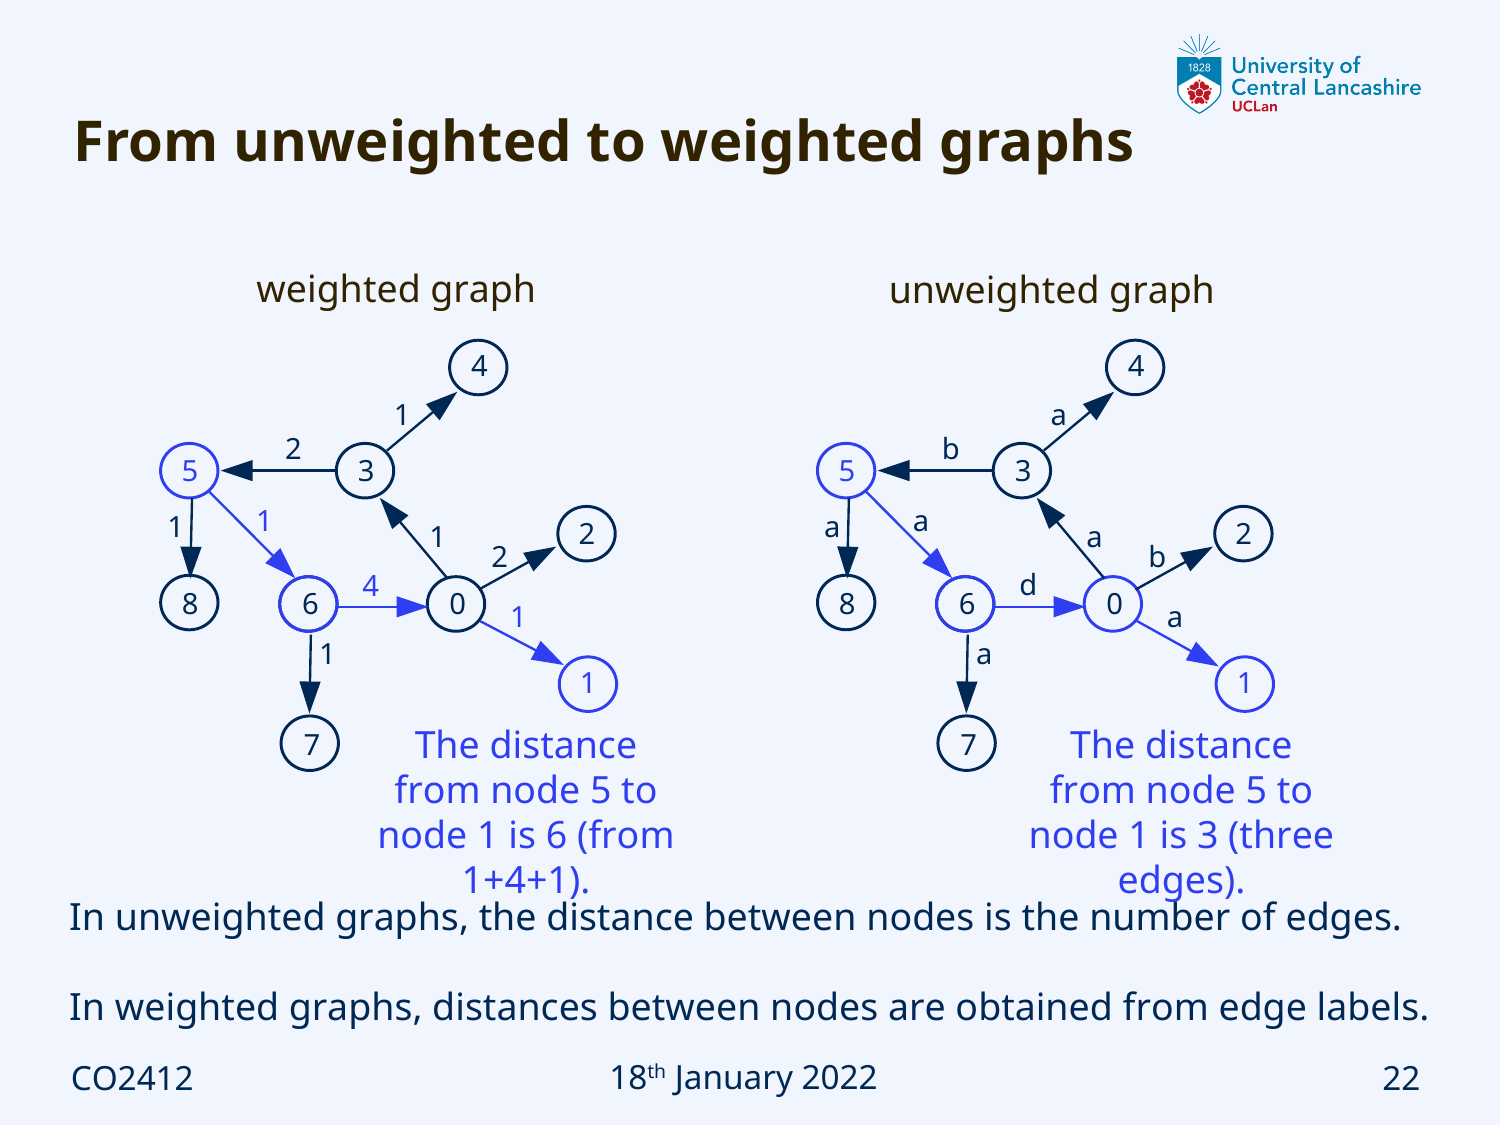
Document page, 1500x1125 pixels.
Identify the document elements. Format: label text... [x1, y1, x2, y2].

text_box In unweighted graphs, the distance between nodes is the number of edges. In weighted graphs, distances between nodes are obtained from edge labels. [54, 885, 1464, 1036]
text_box 5 [166, 444, 215, 495]
text_box 3 [343, 444, 391, 495]
text_box 6 [287, 578, 335, 628]
text_box 1 [378, 388, 427, 439]
text_box 7 [288, 718, 337, 769]
text_box a [961, 628, 1009, 679]
title From unweighted to weighted graphs [58, 54, 1500, 224]
text_box 4 [456, 340, 504, 390]
text_box a [898, 494, 946, 545]
text_box a [809, 500, 857, 551]
text_box b [927, 423, 975, 474]
text_box 2 [1220, 507, 1269, 558]
text_box 1 [495, 590, 543, 641]
text_box a [1152, 590, 1200, 641]
text_box 1 [565, 656, 613, 707]
text_box 4 [347, 559, 396, 610]
text_box 8 [823, 578, 872, 628]
text_box 1 [414, 510, 463, 561]
text_box The distance from node 5 to node 1 is 6 (from 1+4+1). [352, 713, 701, 864]
text_box d [1004, 559, 1053, 610]
text_box 0 [434, 578, 483, 628]
text_box 1 [304, 628, 352, 679]
text_box 5 [823, 444, 872, 495]
text_box 1 [152, 500, 200, 551]
text_box b [1133, 530, 1181, 581]
text_box 8 [167, 578, 215, 628]
text_box 3 [999, 444, 1048, 495]
text_box 4 [1113, 340, 1161, 390]
text_box weighted graph [128, 257, 665, 318]
text_box 2 [563, 507, 612, 558]
text_box 0 [1091, 578, 1139, 628]
text_box The distance from node 5 to node 1 is 3 (three edges). [1007, 713, 1356, 864]
text_box 2 [476, 530, 525, 581]
text_box a [1071, 510, 1119, 561]
text_box 2 [270, 423, 318, 474]
text_box 6 [944, 578, 992, 628]
text_box 1 [241, 494, 289, 545]
picture [1177, 34, 1421, 54]
text_box 1 [1222, 656, 1270, 707]
text_box unweighted graph [783, 258, 1321, 319]
text_box 7 [945, 718, 994, 769]
text_box a [1035, 388, 1084, 439]
